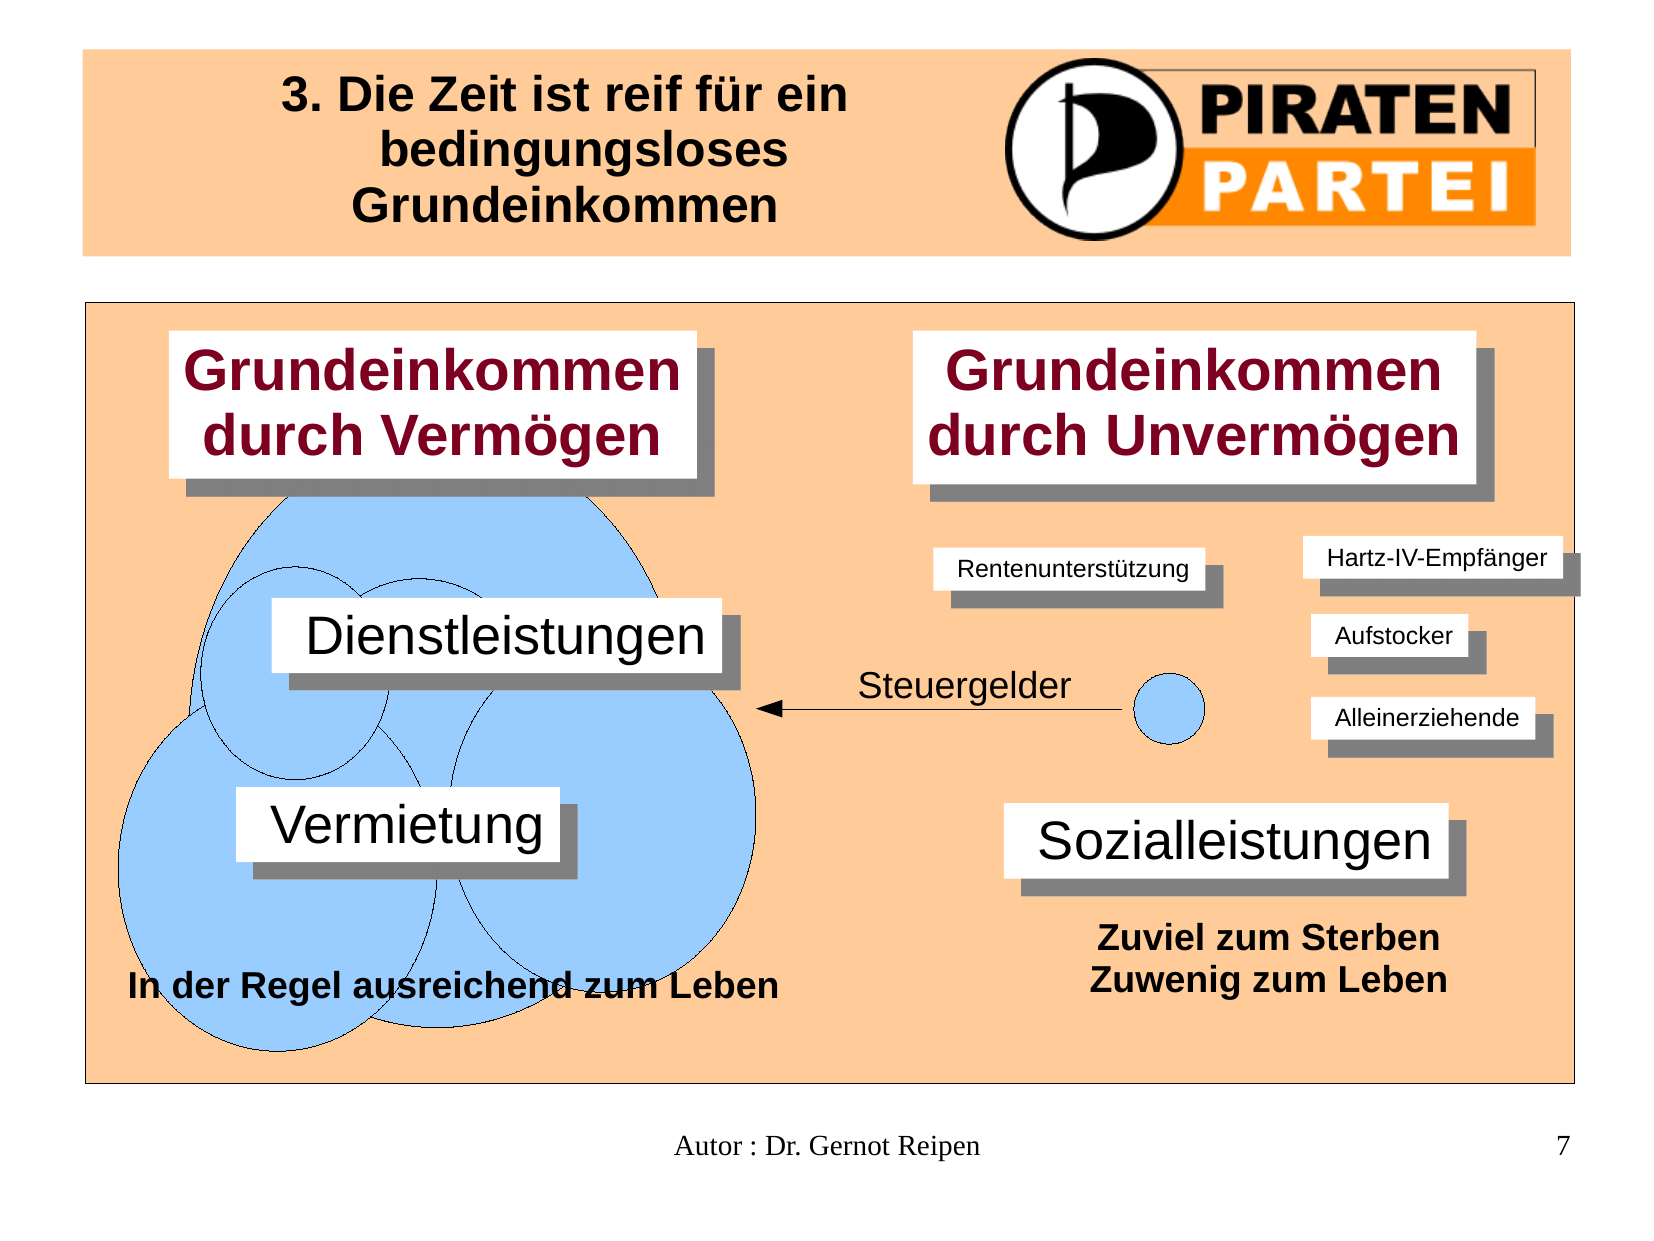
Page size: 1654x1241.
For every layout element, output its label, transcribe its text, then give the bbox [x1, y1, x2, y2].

text_box In der Regel ausreichend zum Leben [113, 956, 796, 1015]
text_box Vermietung [236, 786, 560, 863]
title [82, 49, 1571, 257]
text_box Hartz-IV-Empfänger [1303, 535, 1564, 579]
text_box Rentenunterstützung [933, 547, 1205, 591]
text_box Zuviel zum Sterben Zuwenig zum Leben [1074, 909, 1465, 1011]
picture [1005, 58, 1536, 241]
text_box Steuergelder [842, 656, 1087, 714]
text_box [85, 302, 1575, 1084]
text_box Aufstocker [1311, 614, 1469, 657]
text_box Dienstleistungen [271, 597, 723, 674]
text_box 3. Die Zeit ist reif für ein bedingungsloses Grundeinkommen [112, 52, 982, 247]
text_box Alleinerziehende [1311, 696, 1536, 740]
text_box Sozialleistungen [1003, 803, 1449, 879]
text_box Grundeinkommen durch Unvermögen [912, 330, 1477, 485]
text_box Grundeinkommen durch Vermögen [168, 330, 697, 479]
